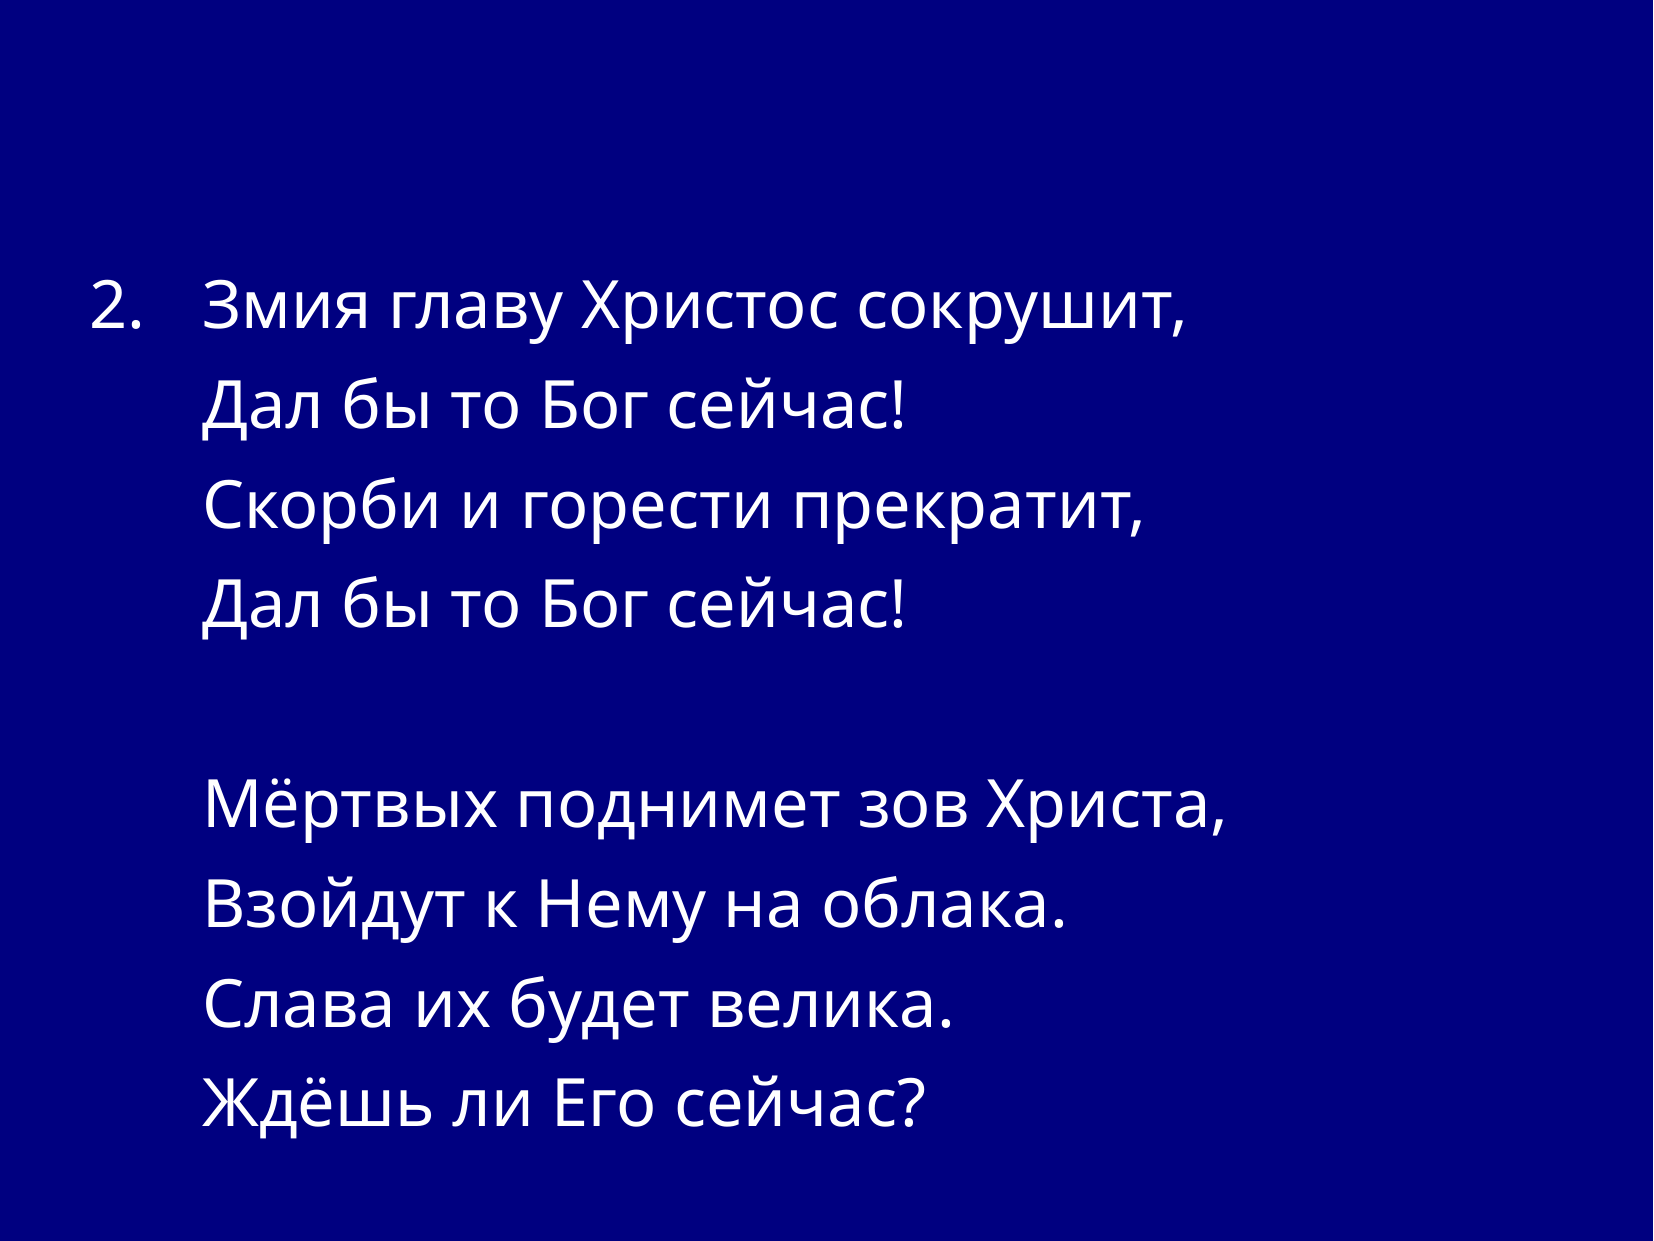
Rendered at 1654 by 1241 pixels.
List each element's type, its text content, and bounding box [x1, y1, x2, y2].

text_box 2. Змия главу Христос сокрушит, Дал бы то Бог сейчас! Скорби и горести прекратит, Дал бы то Бог сейчас! Мёртвых поднимет зов Христа, Взойдут к Нему на облака. Слава их будет велика. Ждёшь ли Его сейчас? [75, 150, 1576, 1163]
